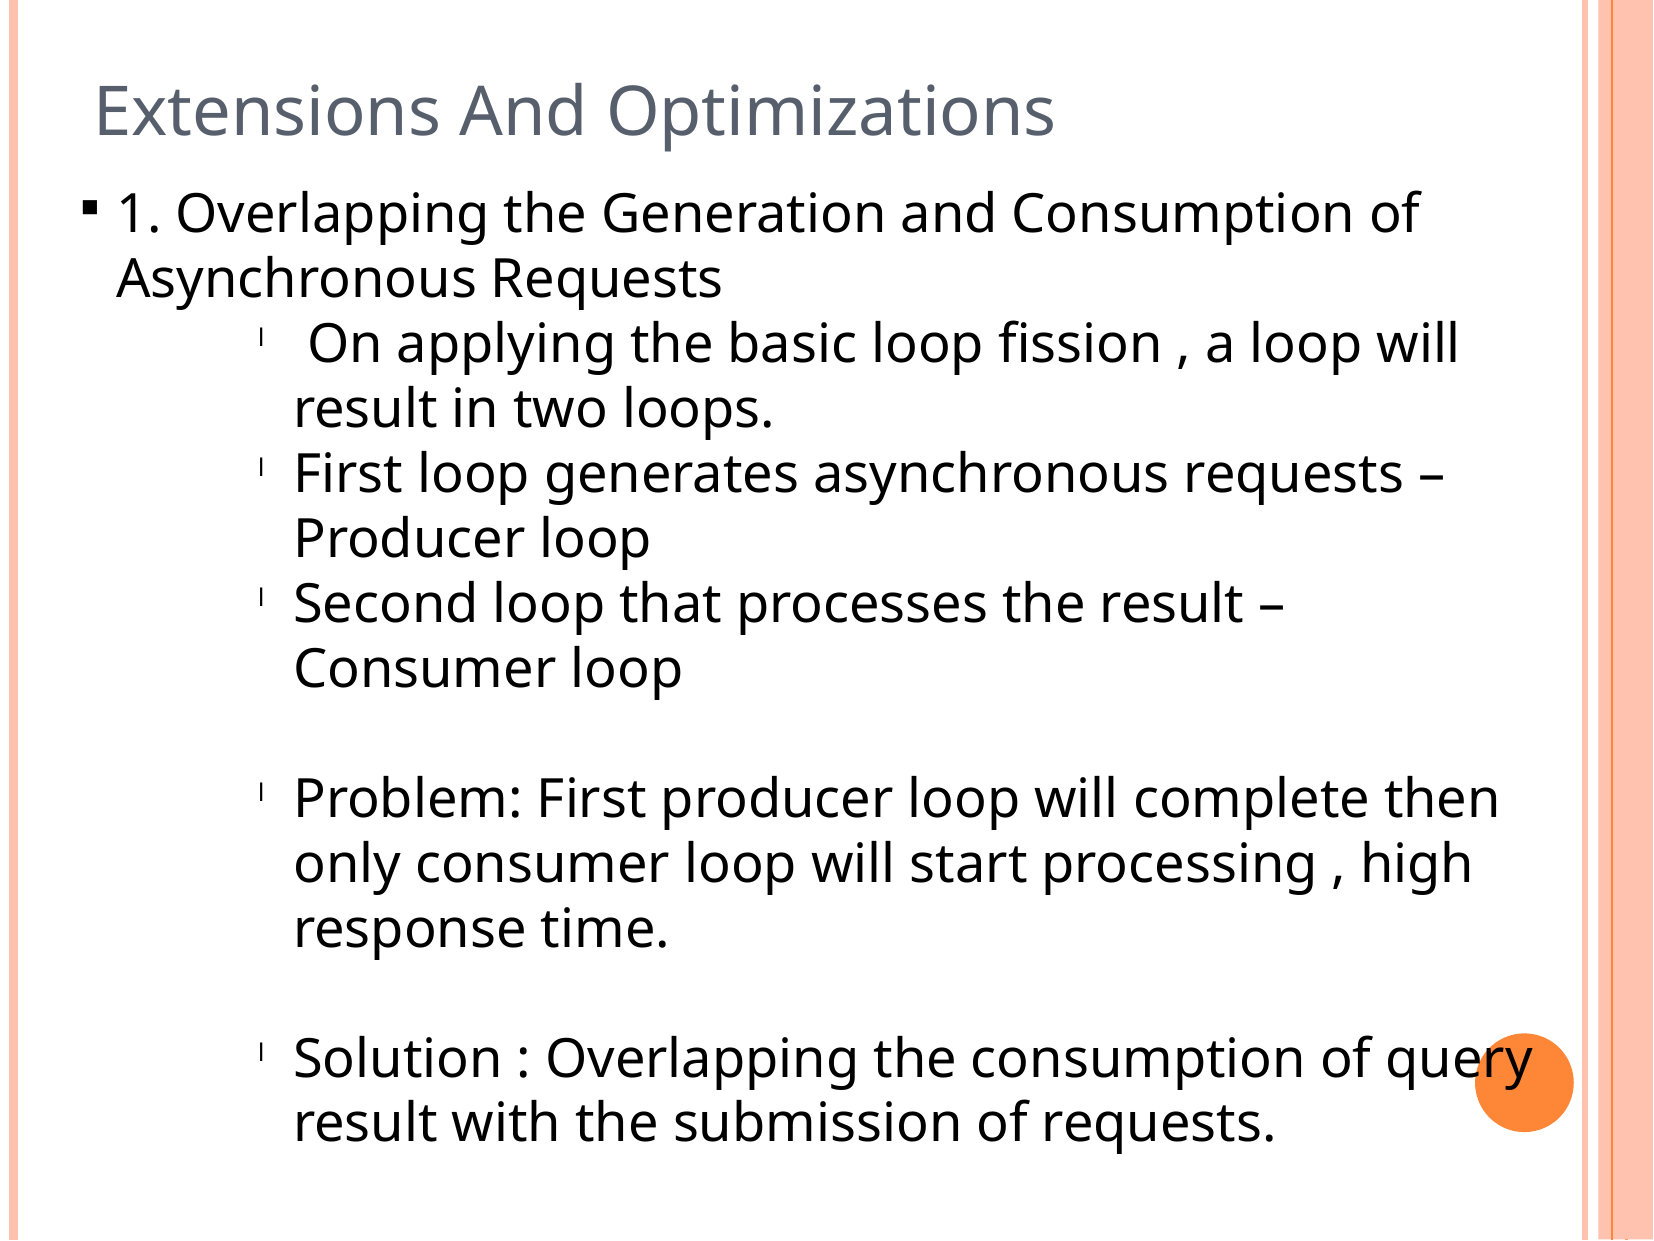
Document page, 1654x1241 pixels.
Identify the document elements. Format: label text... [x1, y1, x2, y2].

text_box 1. Overlapping the Generation and Consumption of Asynchronous Requests On applying the basic loop fission , a loop will result in two loops. First loop generates asynchronous requests – Producer loop Second loop that processes the result – Consumer loop Problem: First producer loop will complete then only consumer loop will start processing , high response time. Solution : Overlapping the consumption of query result with the submission of requests. [64, 170, 1552, 988]
text_box Extensions And Optimizations [76, 25, 1565, 157]
